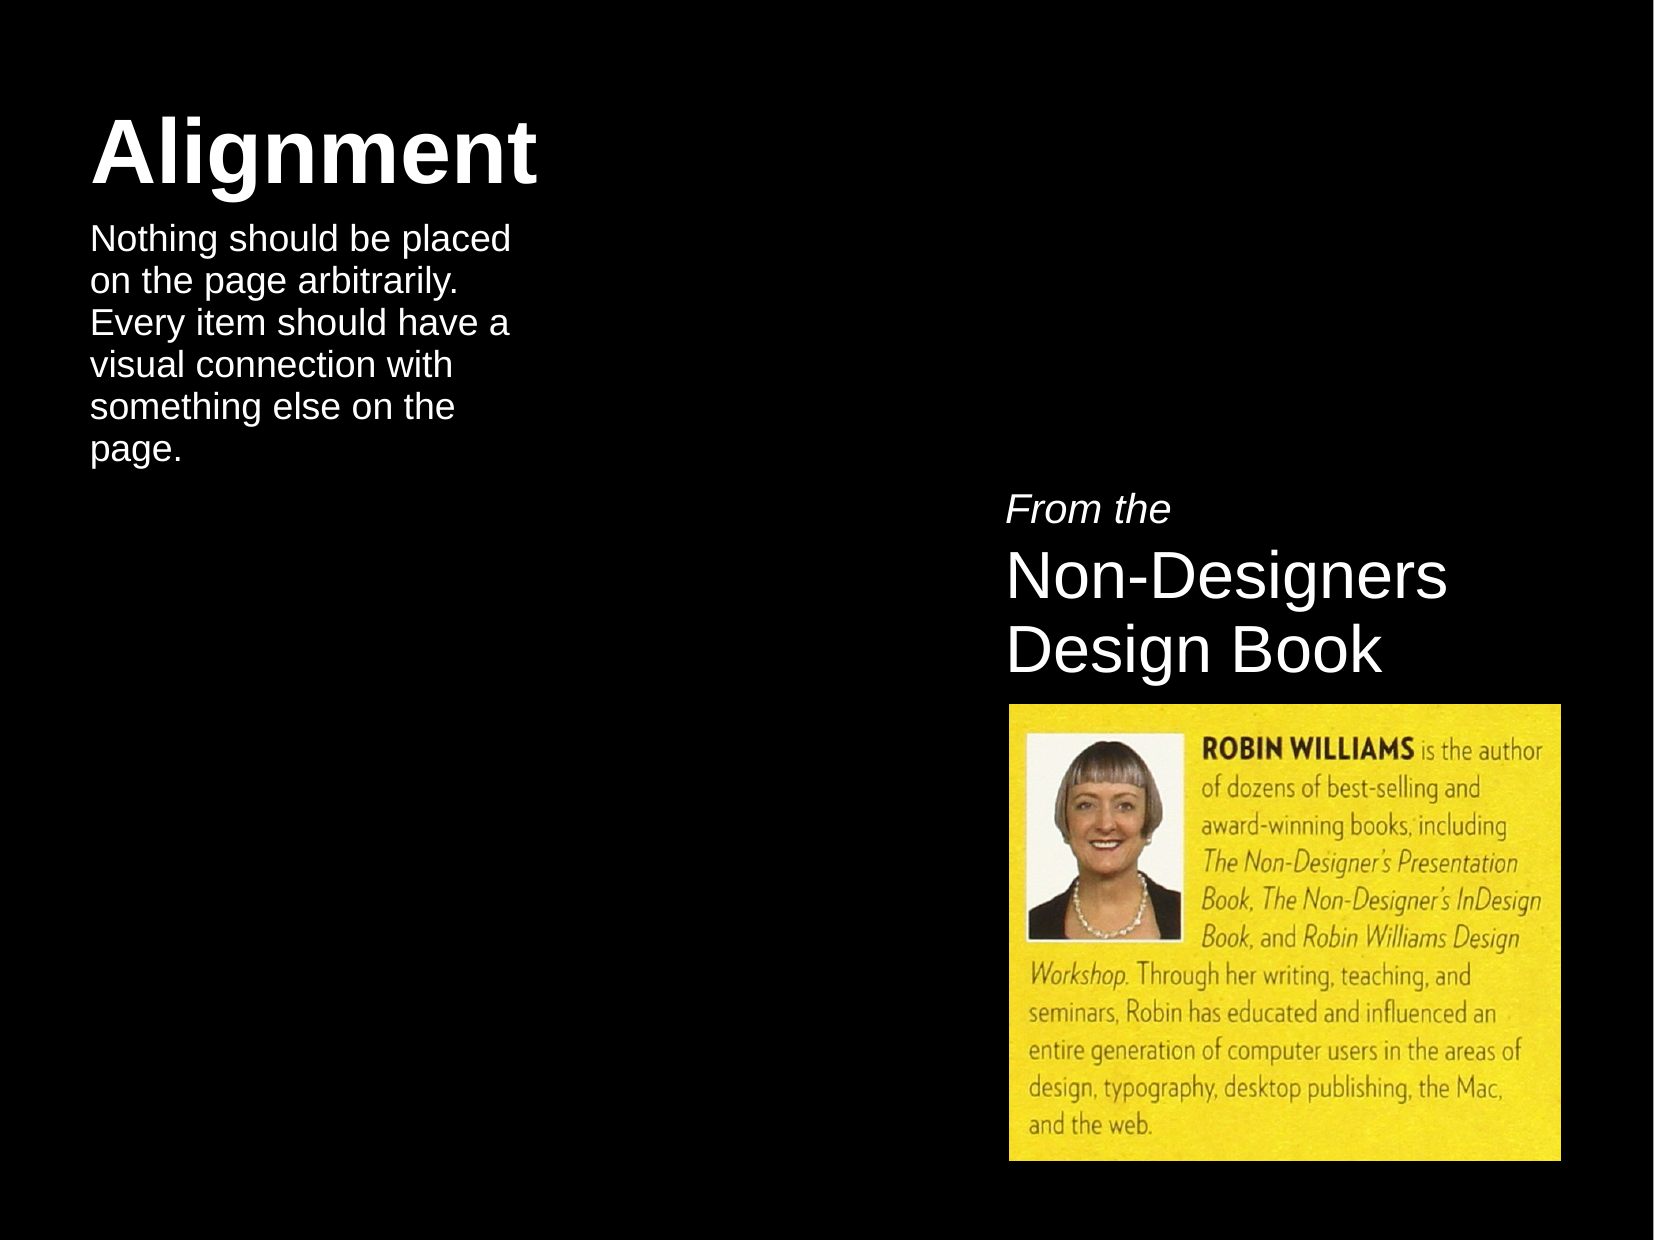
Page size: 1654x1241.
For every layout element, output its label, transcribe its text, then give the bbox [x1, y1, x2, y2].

subtitle From the Non-Designers Design Book [1005, 290, 1571, 1010]
picture [1009, 704, 1561, 1161]
title Alignment [90, 47, 641, 256]
text_box Nothing should be placed on the page arbitrarily. Every item should have a visual connection with something else on the page. [75, 210, 541, 519]
